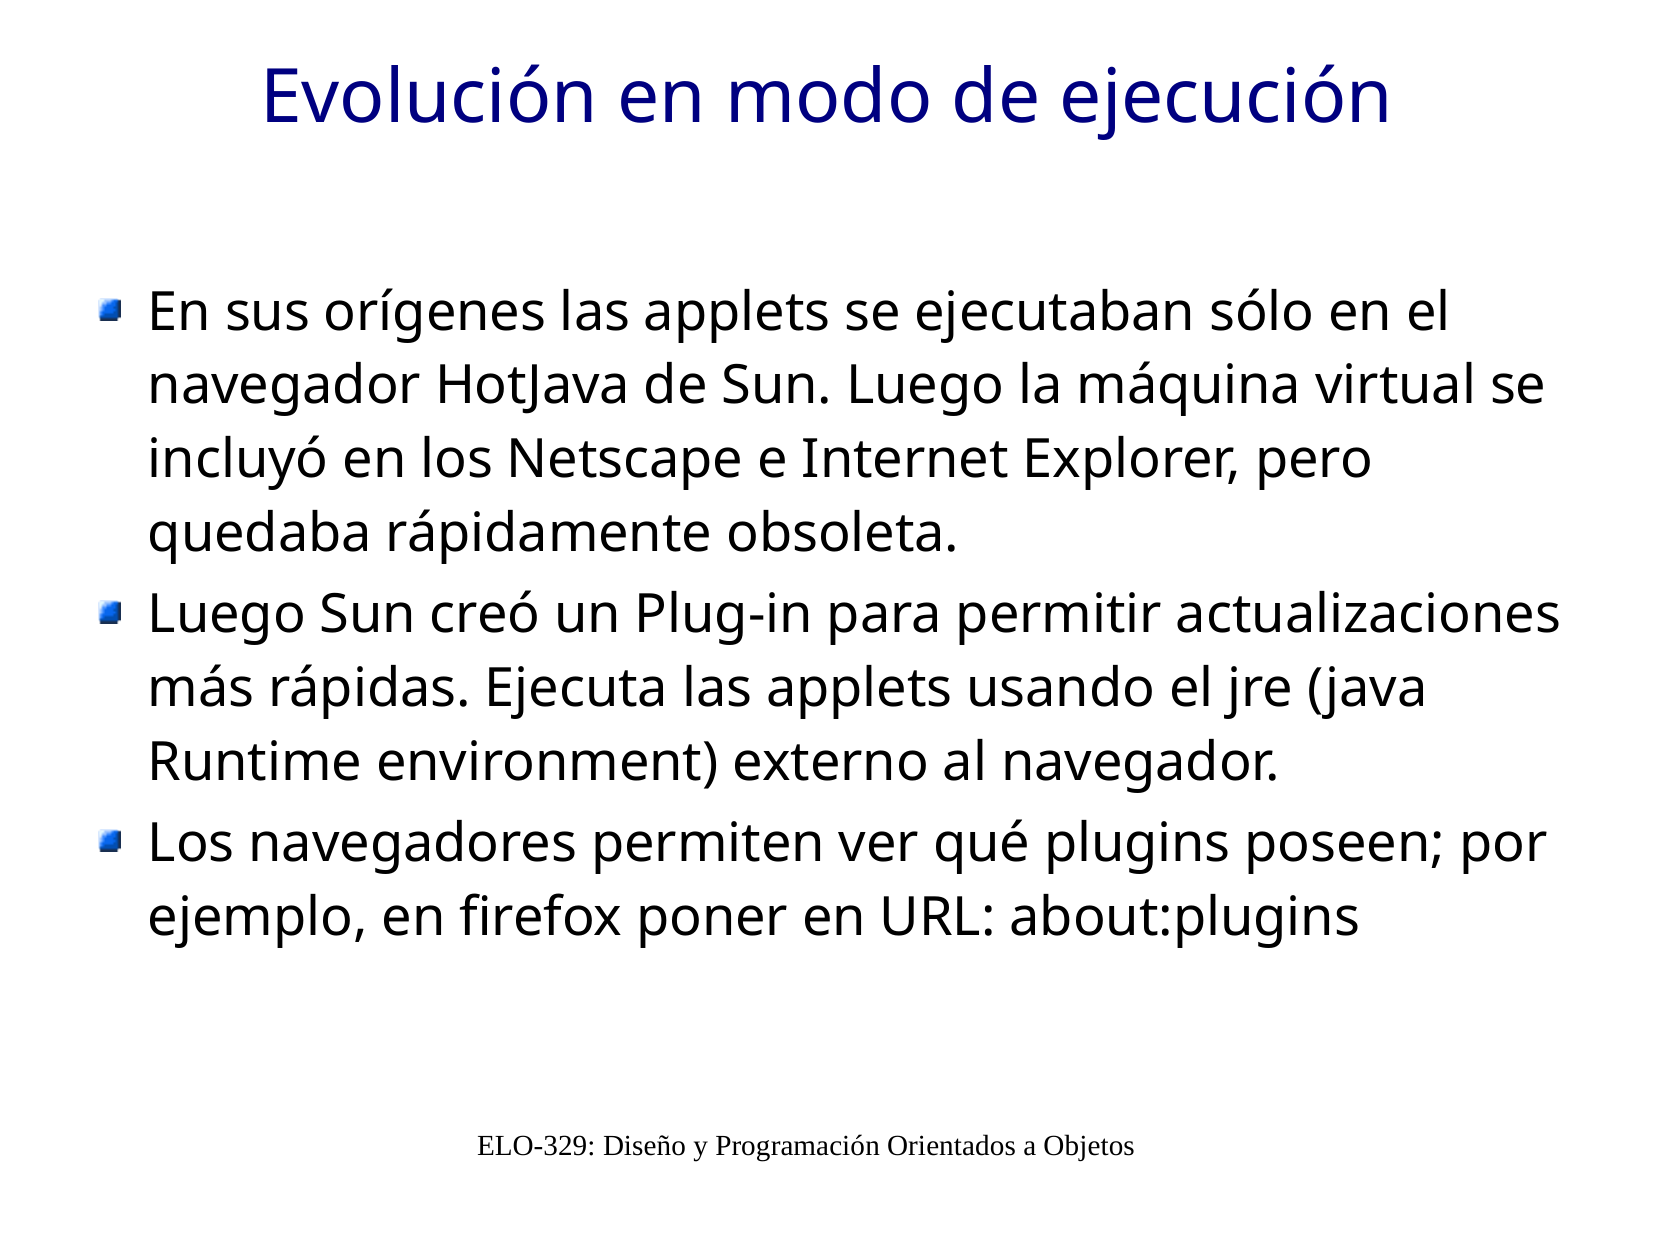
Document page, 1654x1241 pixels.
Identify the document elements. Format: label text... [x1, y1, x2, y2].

list En sus orígenes las applets se ejecutaban sólo en el navegador HotJava de Sun. Luego la máquina virtual se incluyó en los Netscape e Internet Explorer, pero quedaba rápidamente obsoleta. Luego Sun creó un Plug-in para permitir actualizaciones más rápidas. Ejecuta las applets usando el jre (java Runtime environment) externo al navegador. Los navegadores permiten ver qué plugins poseen; por ejemplo, en firefox poner en URL: about:plugins [81, 272, 1571, 988]
title Evolución en modo de ejecución [82, 43, 1571, 145]
